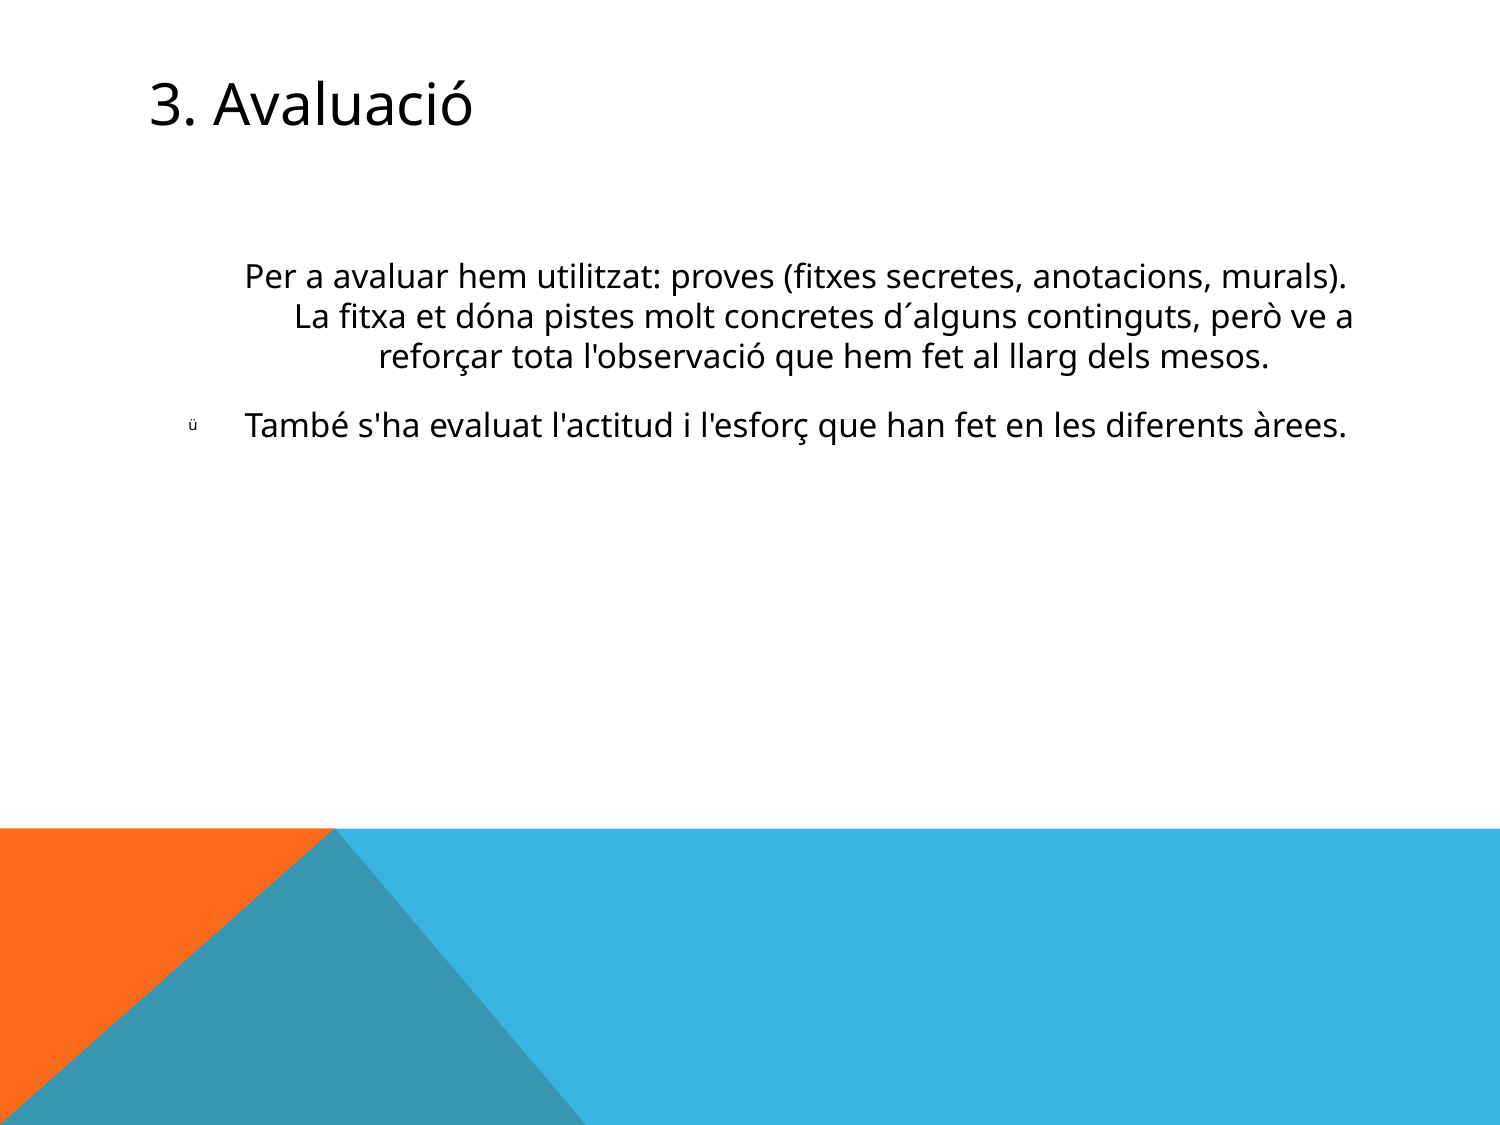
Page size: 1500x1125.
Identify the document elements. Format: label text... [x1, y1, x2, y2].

title 3. Avaluació [135, 60, 1369, 150]
list Per a avaluar hem utilitzat: proves (fitxes secretes, anotacions, murals). La fitxa et dóna pistes molt concretes d´alguns continguts, però ve a reforçar tota l'observació que hem fet al llarg dels mesos. També s'ha evaluat l'actitud i l'esforç que han fet en les diferents àrees. [144, 248, 1379, 878]
